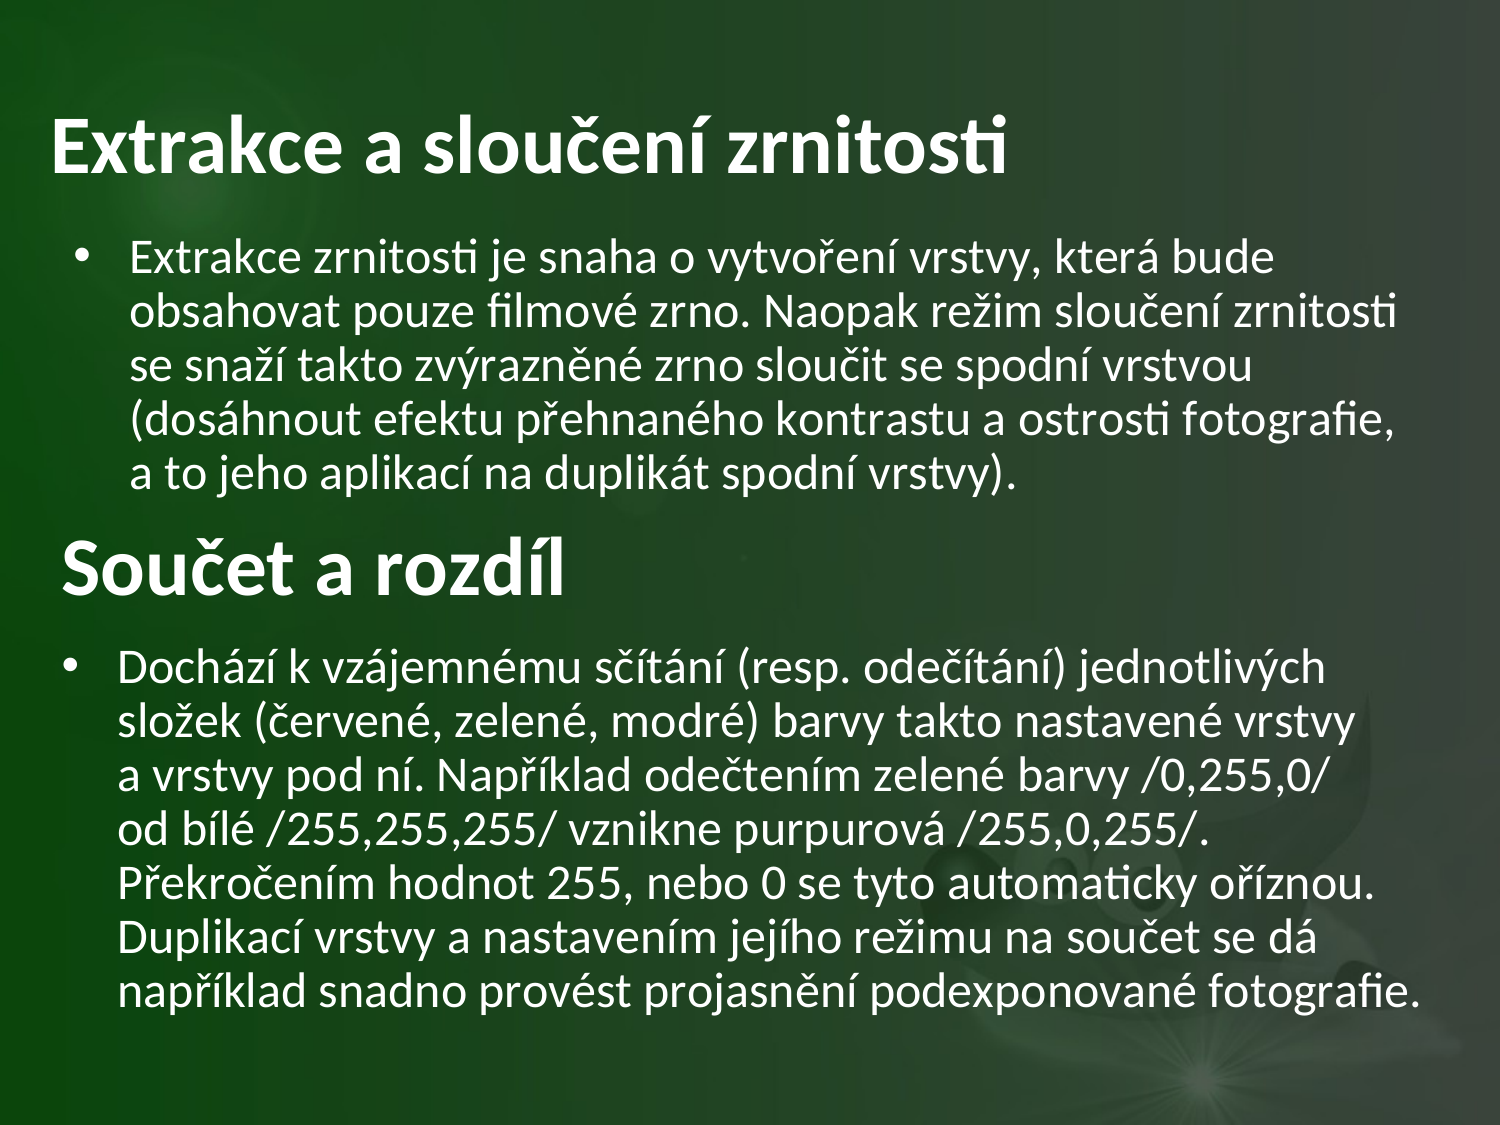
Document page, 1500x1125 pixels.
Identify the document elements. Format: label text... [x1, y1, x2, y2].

text_box Extrakce zrnitosti je snaha o vytvoření vrstvy, která bude obsahovat pouze filmové zrno. Naopak režim sloučení zrnitosti se snaží takto zvýrazněné zrno sloučit se spodní vrstvou (dosáhnout efektu přehnaného kontrastu a ostrosti fotografie, a to jeho aplikací na duplikát spodní vrstvy). [58, 222, 1454, 493]
picture [0, 0, 1500, 1125]
text_box Extrakce a sloučení zrnitosti [35, 82, 1465, 200]
text_box Dochází k vzájemnému sčítání (resp. odečítání) jednotlivých složek (červené, zelené, modré) barvy takto nastavené vrstvy a vrstvy pod ní. Například odečtením zelené barvy /0,255,0/ od bílé /255,255,255/ vznikne purpurová /255,0,255/. Překročením hodnot 255, nebo 0 se tyto automaticky oříznou. Duplikací vrstvy a nastavením jejího režimu na součet se dá například snadno provést projasnění podexponované fotografie. [46, 632, 1442, 1043]
text_box Součet a rozdíl [46, 503, 1465, 622]
